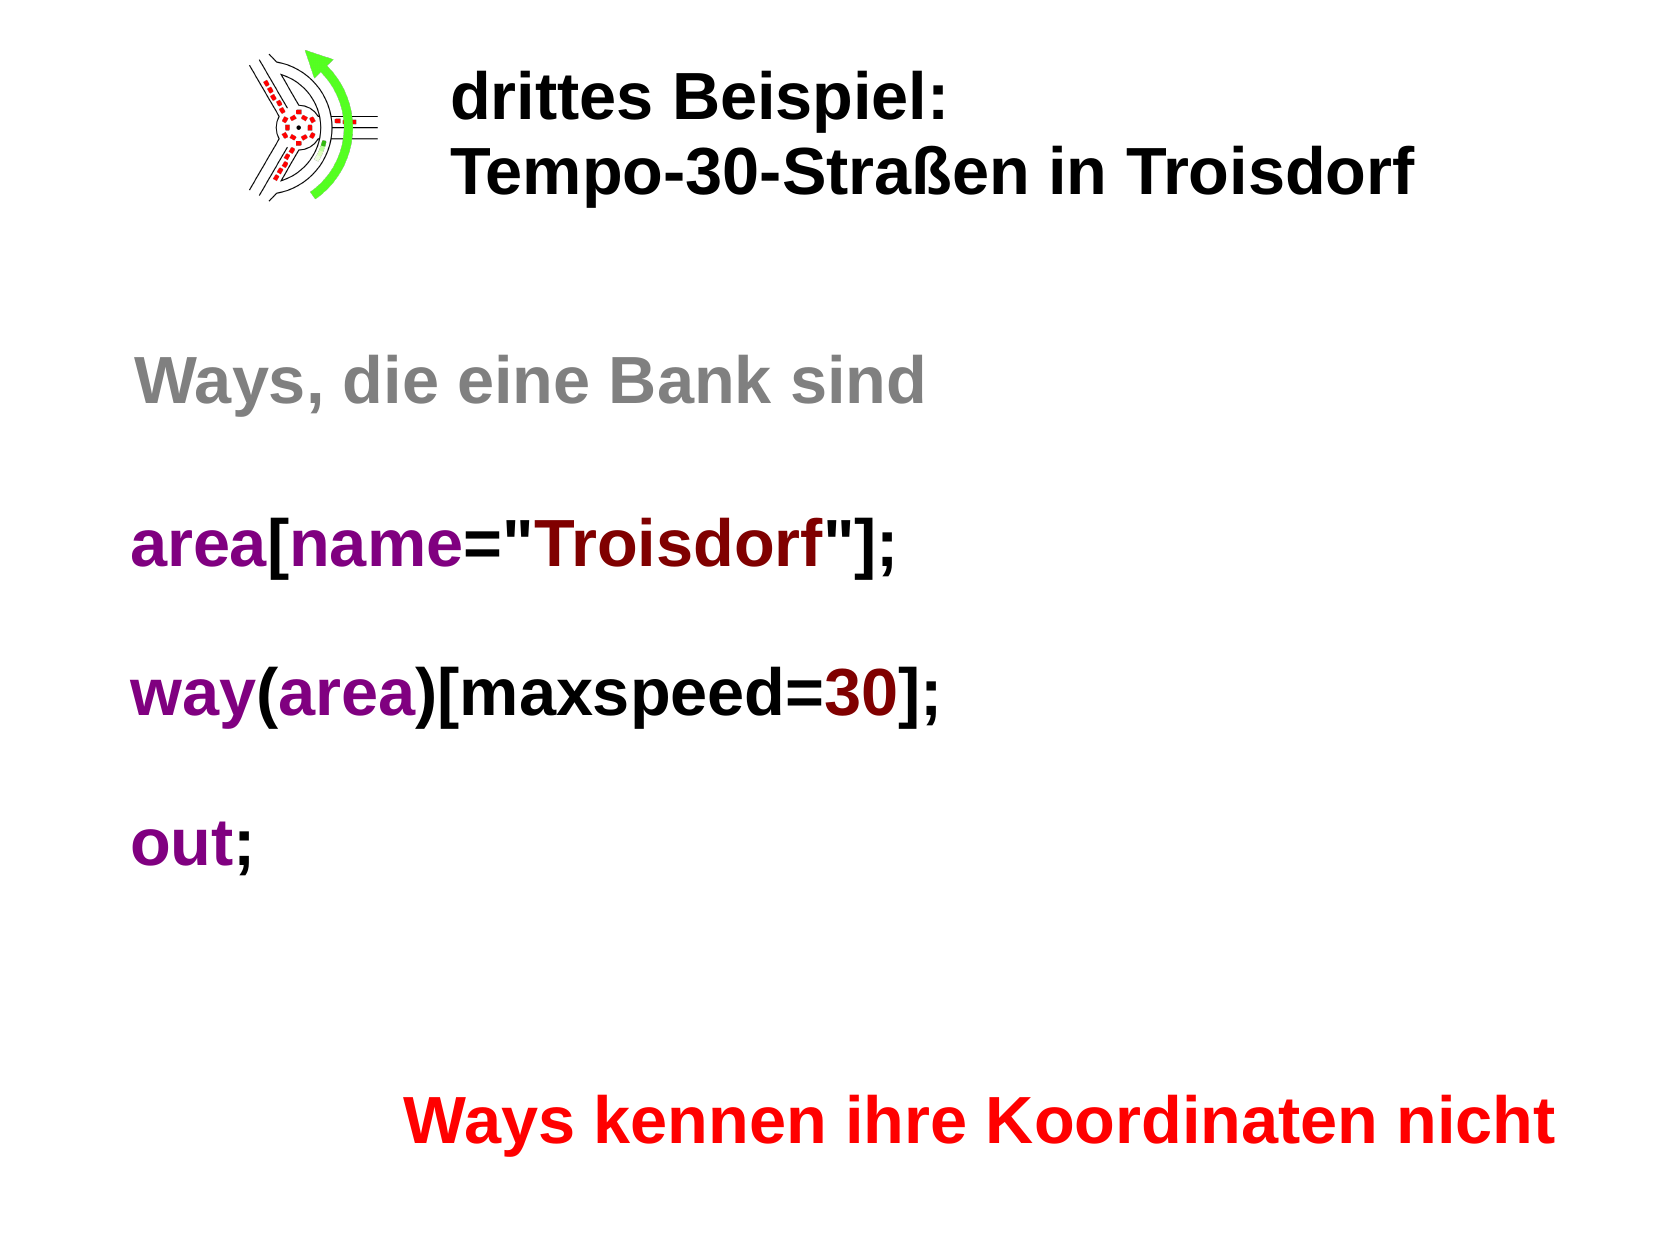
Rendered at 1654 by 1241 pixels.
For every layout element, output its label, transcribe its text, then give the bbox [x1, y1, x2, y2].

text_box Ways, die eine Bank sind [119, 336, 946, 426]
text_box drittes Beispiel: Tempo-30-Straßen in Troisdorf [435, 52, 1433, 217]
picture [232, 49, 390, 206]
text_box Ways kennen ihre Koordinaten nicht [389, 1075, 1575, 1166]
text_box area[name="Troisdorf"]; way(area)[maxspeed=30]; out; [115, 498, 962, 888]
